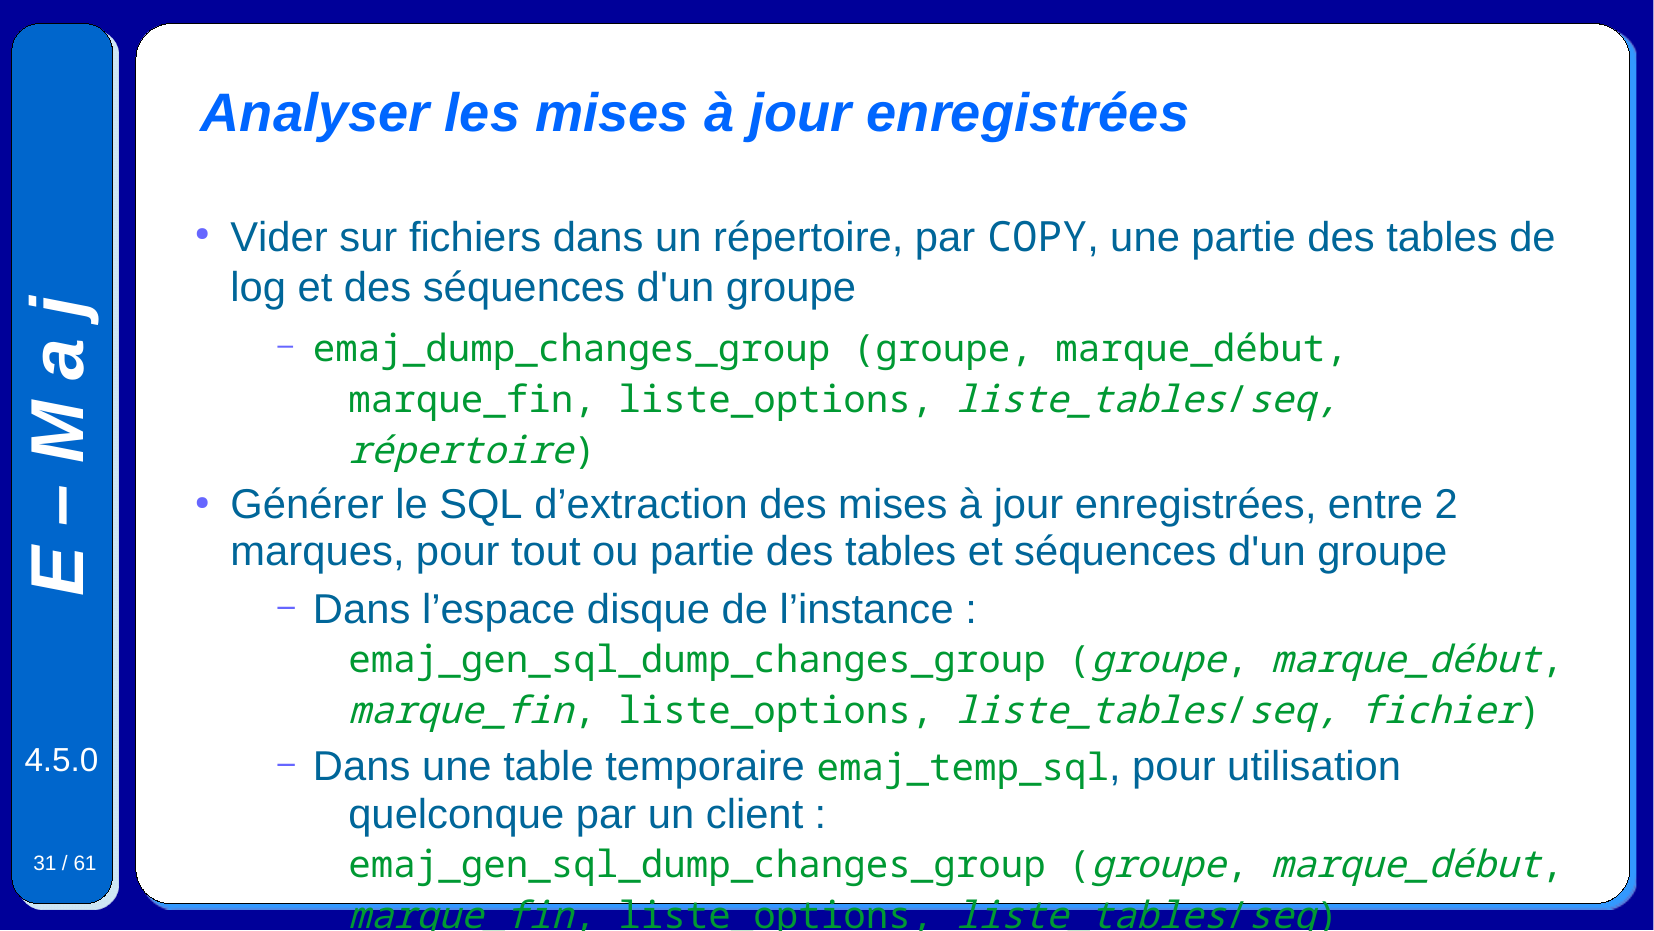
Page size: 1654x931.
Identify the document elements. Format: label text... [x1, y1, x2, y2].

list Vider sur fichiers dans un répertoire, par COPY, une partie des tables de log et des séquences d'un groupe emaj_dump_changes_group (groupe, marque_début, marque_fin, liste_options, liste_tables/seq, répertoire) Générer le SQL d’extraction des mises à jour enregistrées, entre 2 marques, pour tout ou partie des tables et séquences d'un groupe Dans l’espace disque de l’instance : emaj_gen_sql_dump_changes_group (groupe, marque_début, marque_fin, liste_options, liste_tables/seq, fichier) Dans une table temporaire emaj_temp_sql, pour utilisation quelconque par un client : emaj_gen_sql_dump_changes_group (groupe, marque_début, marque_fin, liste_options, liste_tables/seq) [177, 206, 1587, 881]
title Analyser les mises à jour enregistrées [200, 34, 1575, 191]
